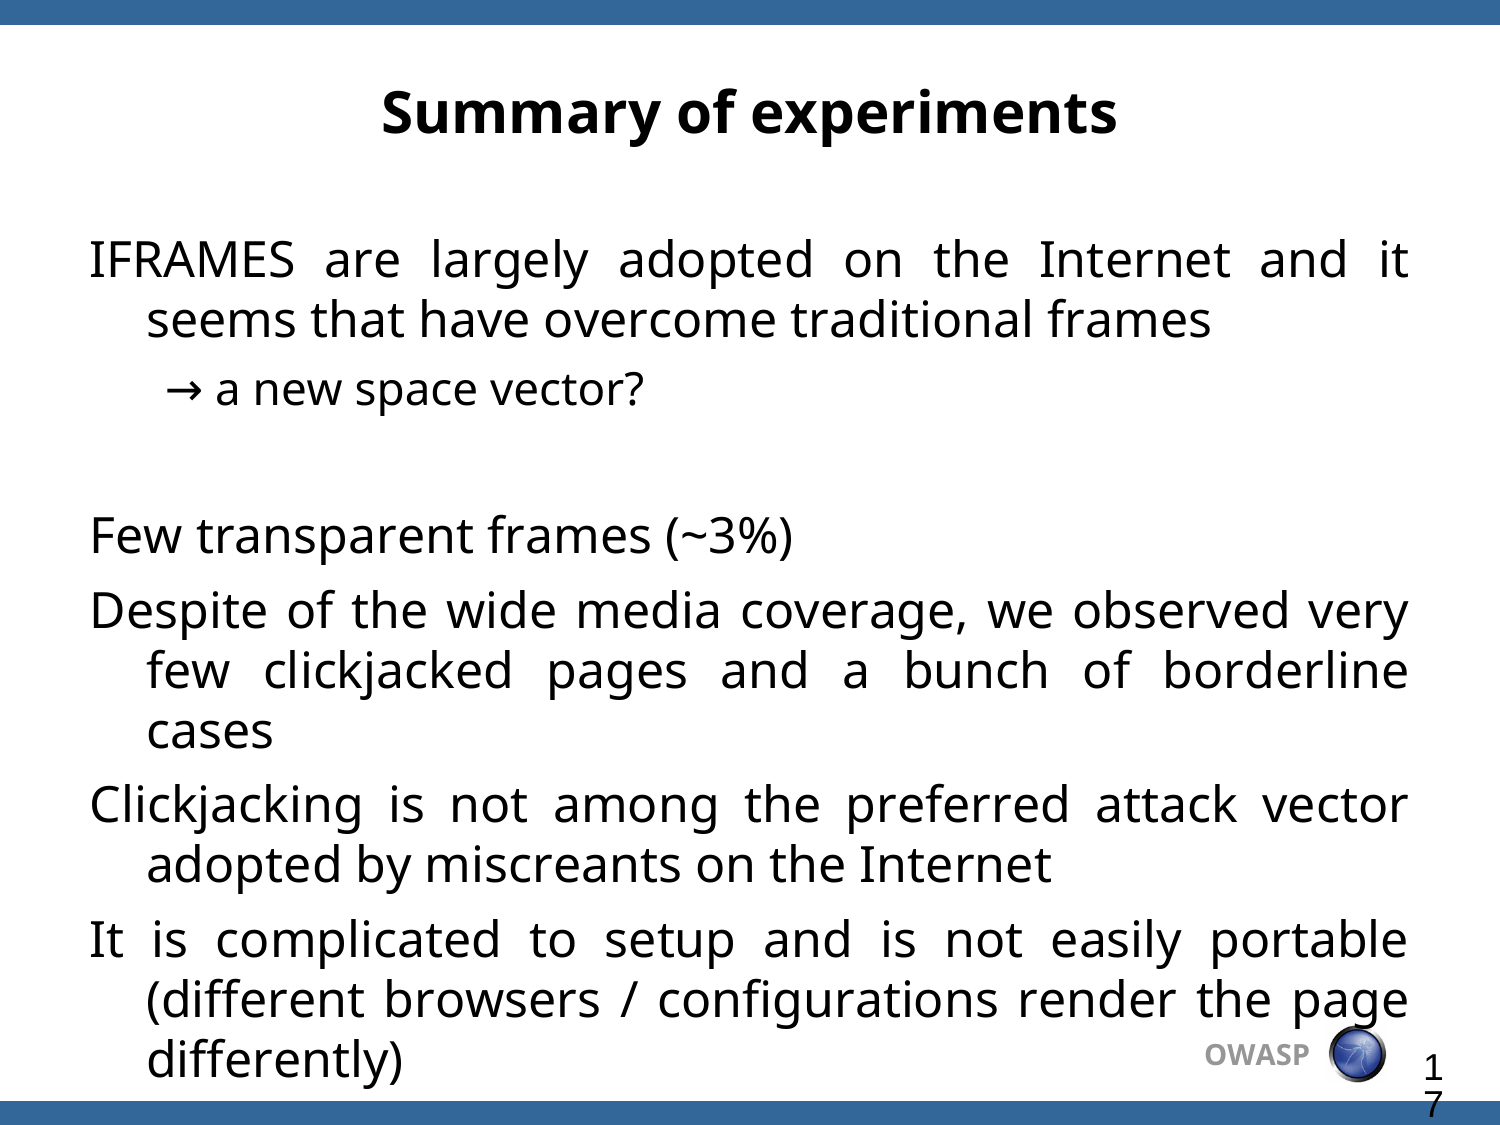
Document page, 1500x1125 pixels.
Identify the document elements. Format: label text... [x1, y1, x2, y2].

title Summary of experiments [75, 24, 1425, 196]
list IFRAMES are largely adopted on the Internet and it seems that have overcome traditional frames → a new space vector? Few transparent frames (~3%) Despite of the wide media coverage, we observed very few clickjacked pages and a bunch of borderline cases Clickjacking is not among the preferred attack vector adopted by miscreants on the Internet It is complicated to setup and is not easily portable (different browsers / configurations render the page differently) [75, 219, 1425, 1036]
picture [1325, 1036, 1388, 1083]
